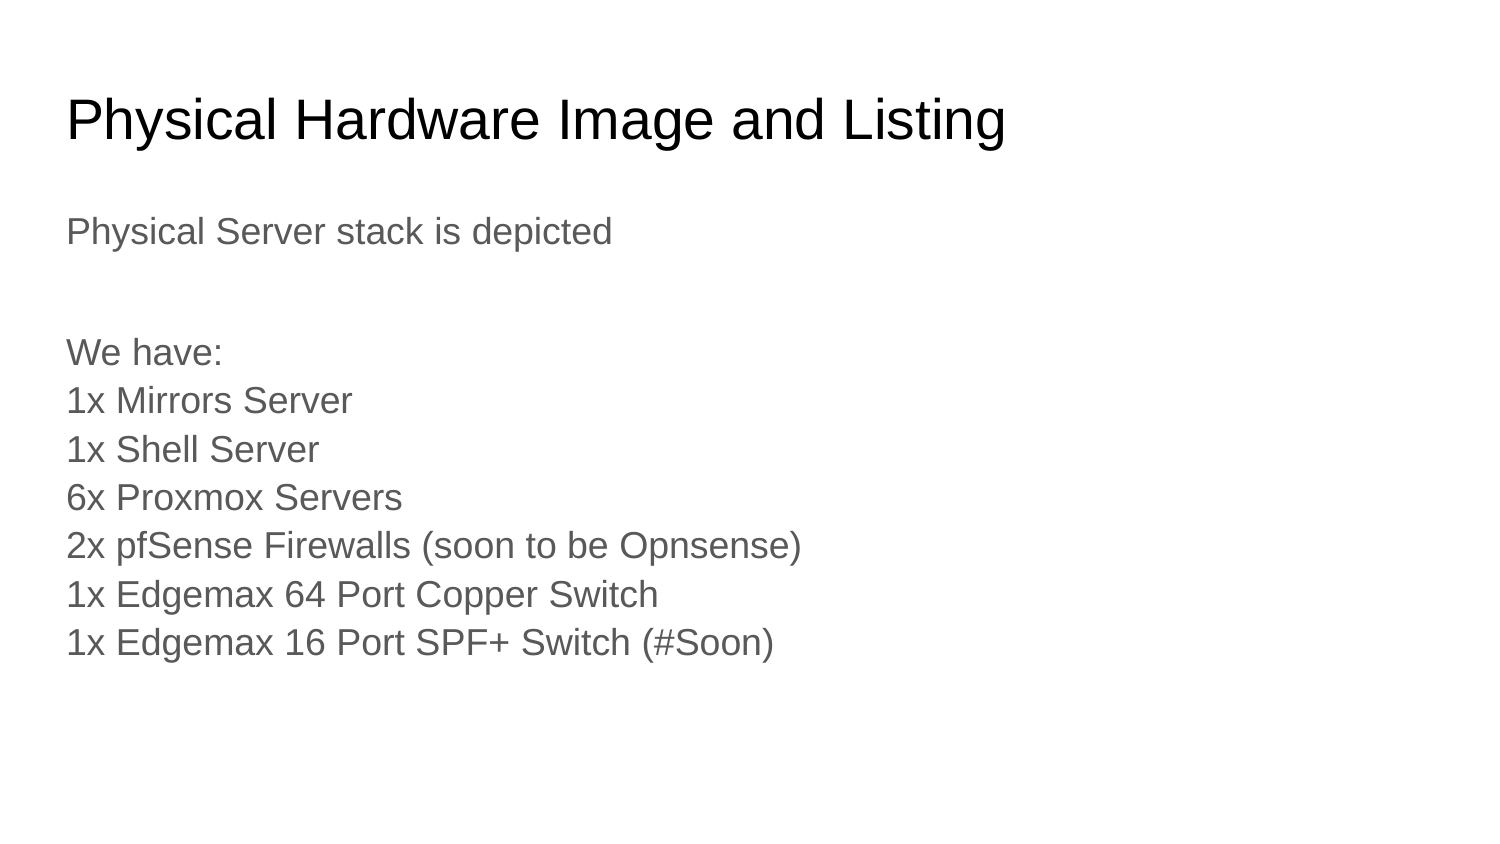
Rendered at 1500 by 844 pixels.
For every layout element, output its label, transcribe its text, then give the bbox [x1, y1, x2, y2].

list Physical Server stack is depicted We have: 1x Mirrors Server 1x Shell Server 6x Proxmox Servers 2x pfSense Firewalls (soon to be Opnsense) 1x Edgemax 64 Port Copper Switch 1x Edgemax 16 Port SPF+ Switch (#Soon) [51, 189, 843, 834]
title Physical Hardware Image and Listing [51, 72, 1449, 167]
